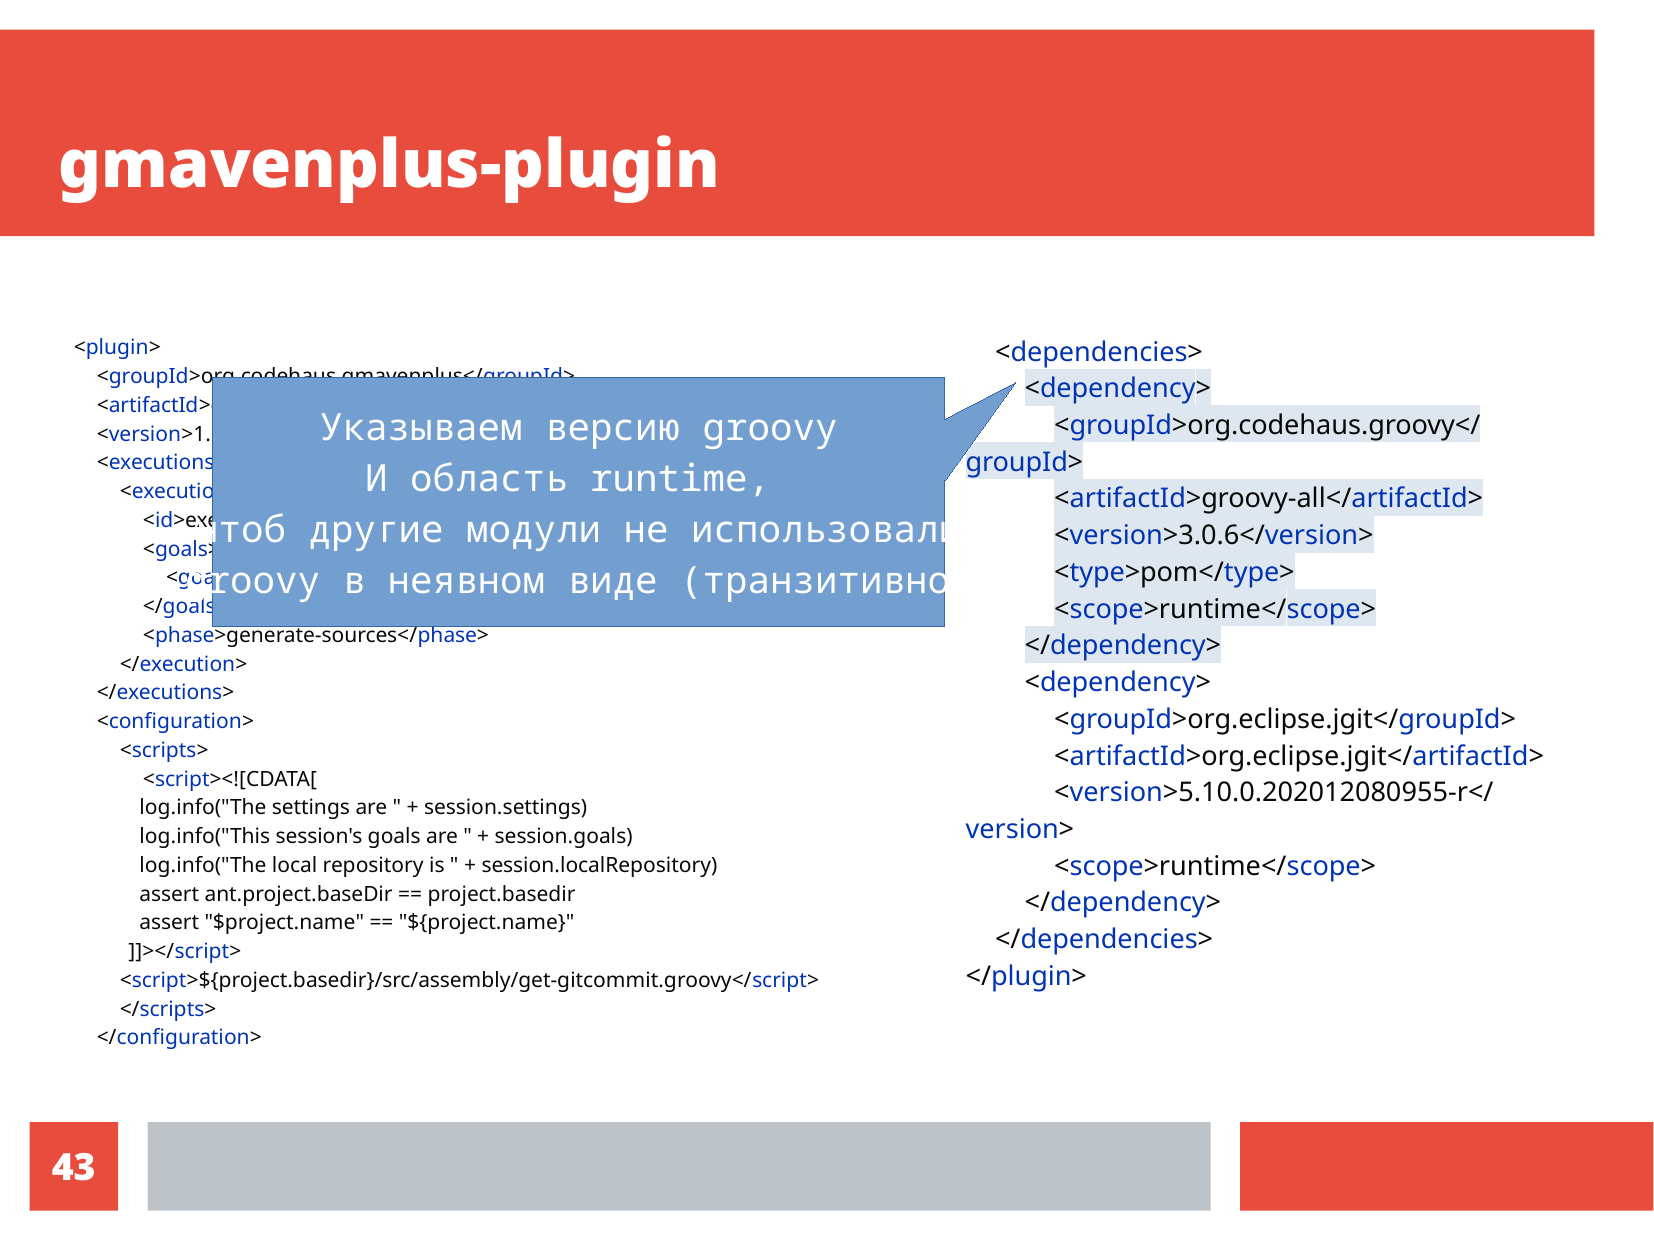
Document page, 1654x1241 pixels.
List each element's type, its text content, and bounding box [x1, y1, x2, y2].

text_box <dependencies> <dependency> <groupId>org.codehaus.groovy</groupId> <artifactId>groovy-all</artifactId> <version>3.0.6</version> <type>pom</type> <scope>runtime</scope> </dependency> <dependency> <groupId>org.eclipse.jgit</groupId> <artifactId>org.eclipse.jgit</artifactId> <version>5.10.0.202012080955-r</version> <scope>runtime</scope> </dependency> </dependencies> </plugin> [950, 324, 1589, 1093]
text_box Указываем версию groovy И область runtime, чтоб другие модули не использовали groovy в неявном виде (транзитивно) [212, 377, 1016, 627]
text_box <plugin> <groupId>org.codehaus.gmavenplus</groupId> <artifactId>gmavenplus-plugin</artifactId> <version>1.12.0</version> <executions> <execution> <id>execute</id> <goals> <goal>execute</goal> </goals> <phase>generate-sources</phase> </execution> </executions> <configuration> <scripts> <script><![CDATA[ log.info("The settings are " + session.settings) log.info("This session's goals are " + session.goals) log.info("The local repository is " + session.localRepository) assert ant.project.baseDir == project.basedir assert "$project.name" == "${project.name}" ]]></script> <script>${project.basedir}/src/assembly/get-gitcommit.groovy</script> </scripts> </configuration> [59, 324, 950, 1093]
title gmavenplus-plugin [59, 59, 1595, 207]
